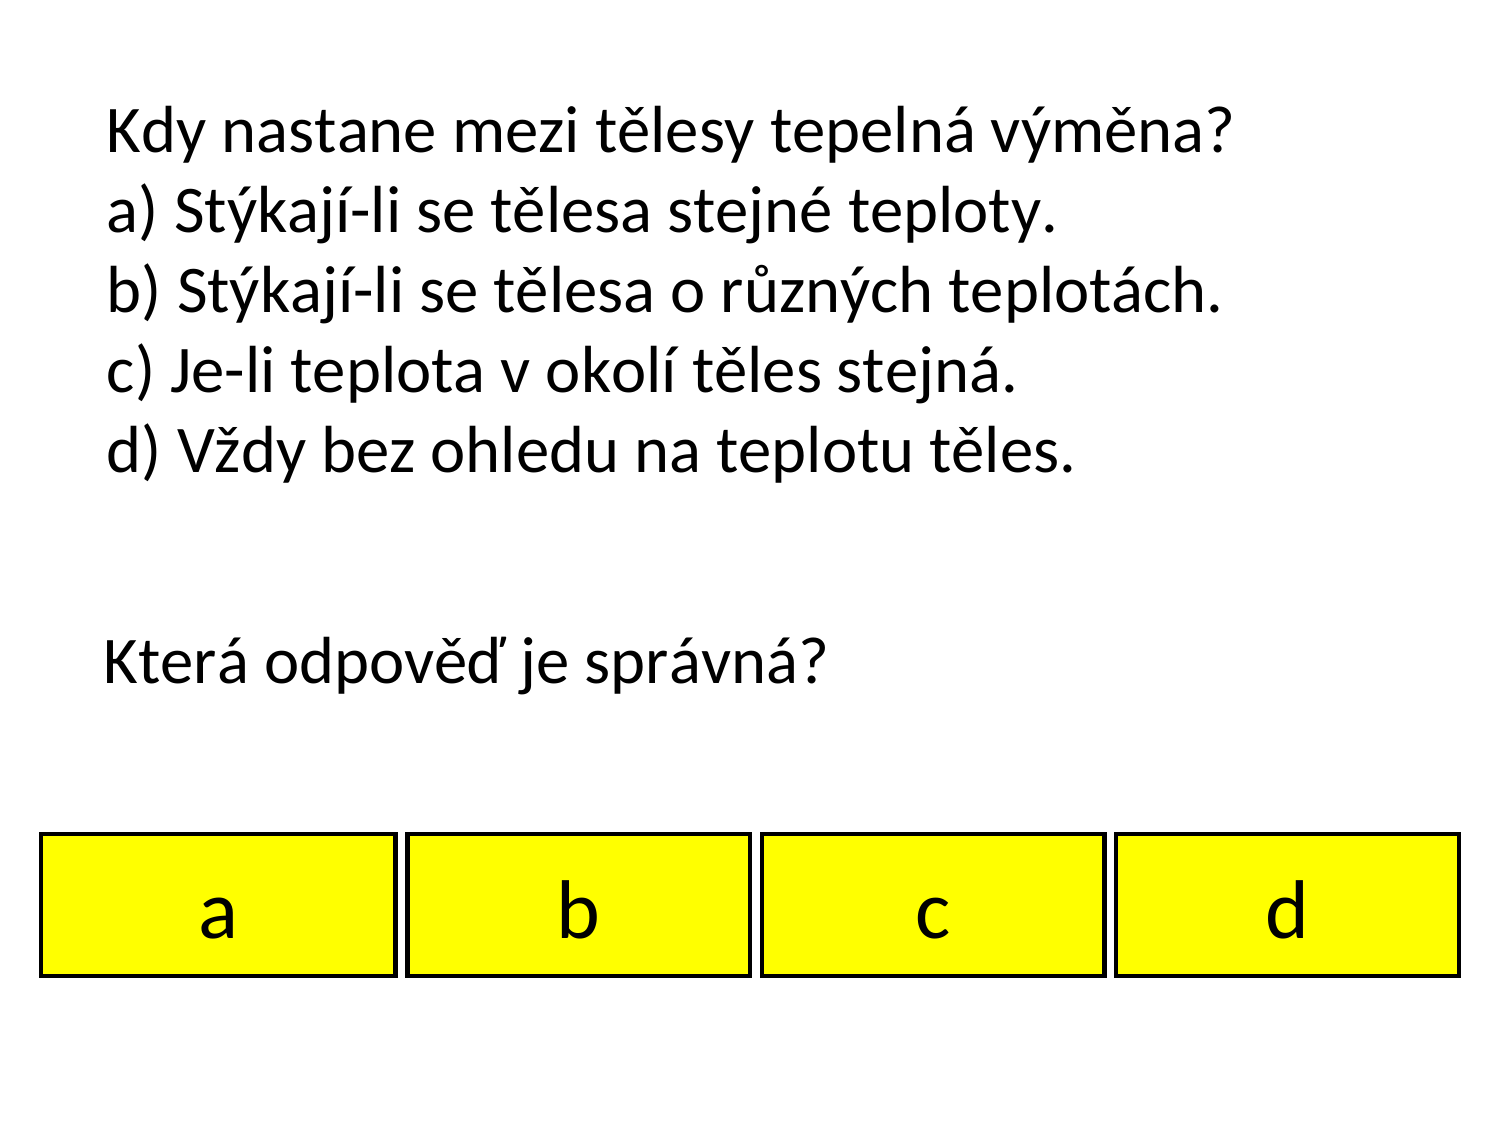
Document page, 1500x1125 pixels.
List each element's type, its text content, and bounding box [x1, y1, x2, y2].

text_box Kdy nastane mezi tělesy tepelná výměna? Stýkají-li se tělesa stejné teploty. Stýkají-li se tělesa o různých teplotách. Je-li teplota v okolí těles stejná. Vždy bez ohledu na teplotu těles. [92, 78, 1252, 494]
text_box b [407, 834, 750, 977]
text_box Která odpověď je správná? [88, 609, 845, 706]
text_box c [761, 834, 1105, 977]
text_box a [41, 834, 396, 977]
text_box d [1116, 834, 1459, 977]
